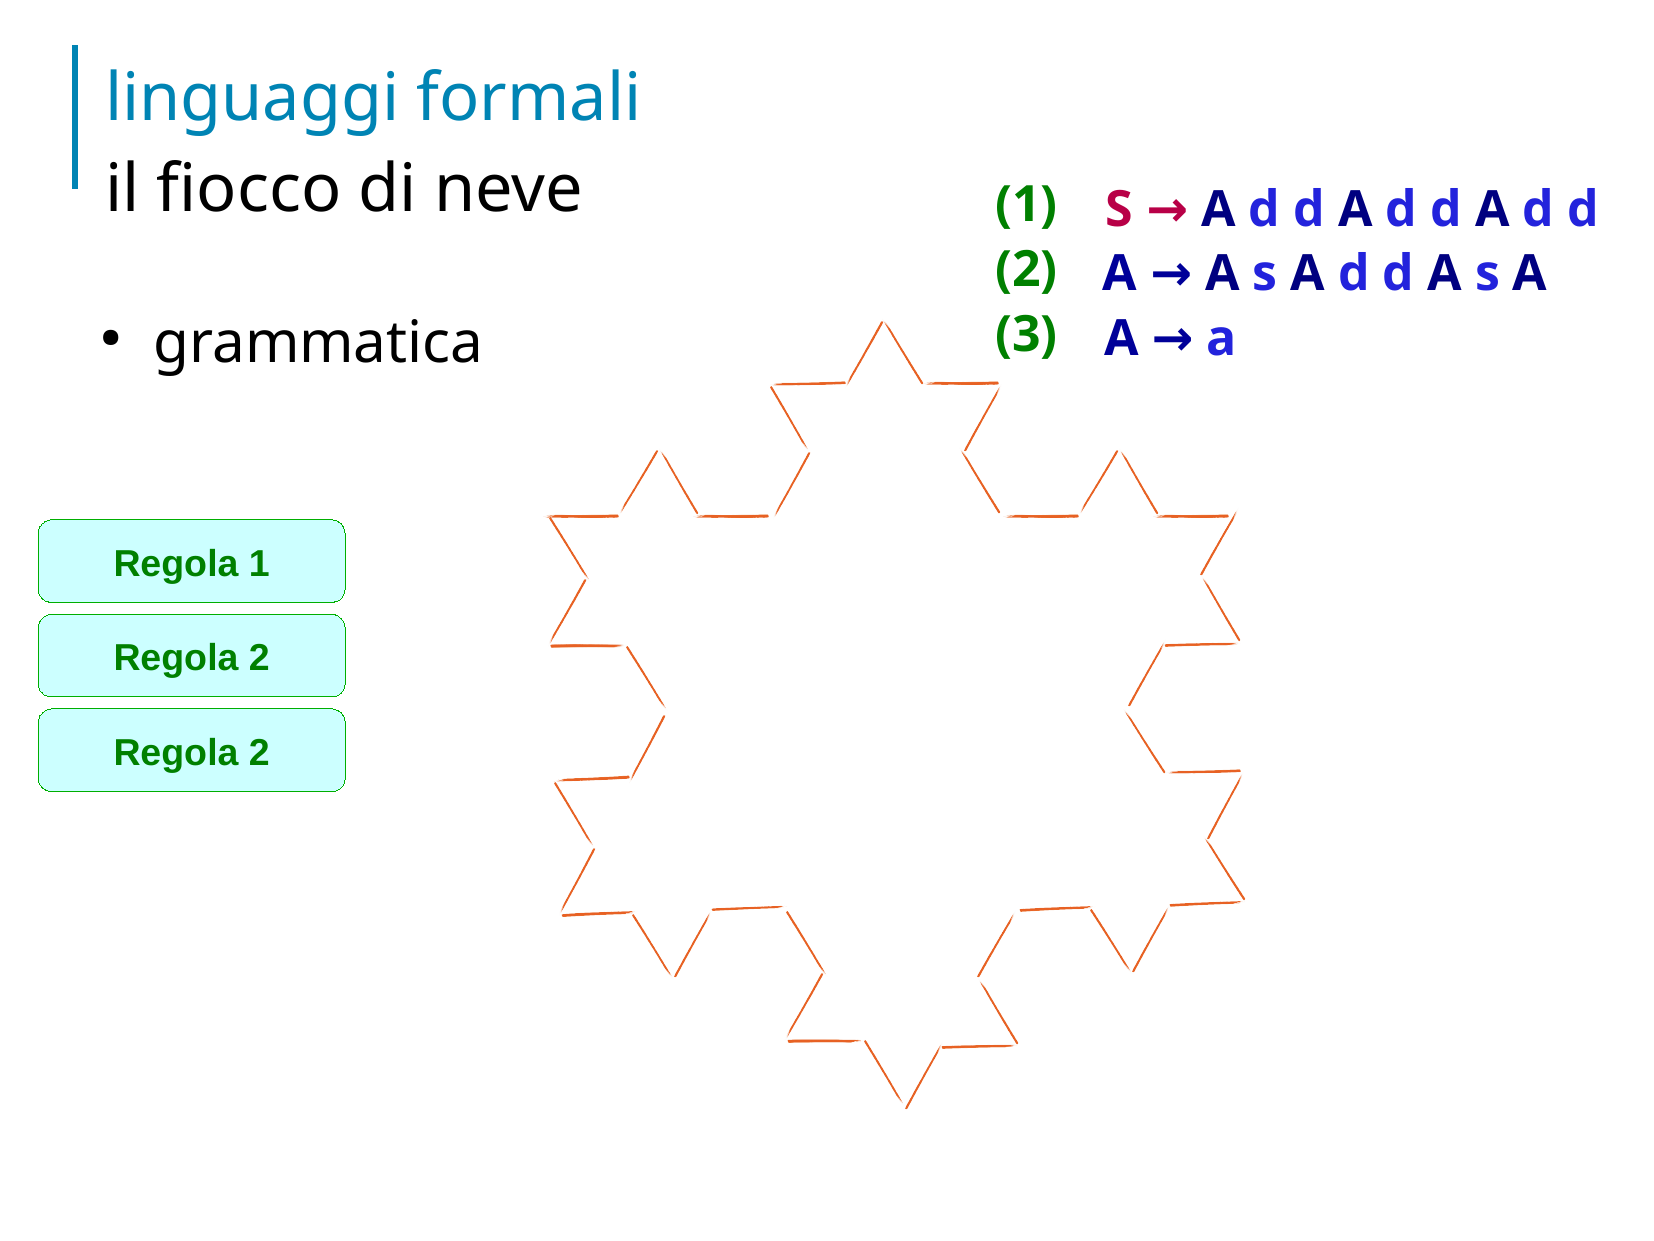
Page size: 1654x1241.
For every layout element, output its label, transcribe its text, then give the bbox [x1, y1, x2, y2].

text_box (1) [980, 164, 1099, 229]
text_box (2) [980, 229, 1099, 294]
title linguaggi formali il fiocco di neve [105, 49, 1571, 200]
picture [1019, 707, 1246, 975]
picture [1127, 507, 1241, 707]
text_box A → A s A d d A s A [1099, 230, 1577, 311]
text_box Regola 2 [38, 708, 346, 792]
picture [631, 905, 788, 980]
text_box S → A d d A d d A d d [1099, 164, 1643, 245]
text_box Regola 1 [38, 519, 346, 603]
text_box Regola 2 [38, 614, 346, 697]
text_box A → a [1089, 295, 1259, 376]
picture [769, 317, 1003, 520]
text_box (3) [980, 294, 1099, 375]
picture [1002, 447, 1229, 518]
picture [783, 910, 1019, 1110]
picture [553, 714, 666, 917]
list grammatica [82, 300, 1571, 1126]
picture [542, 448, 769, 712]
